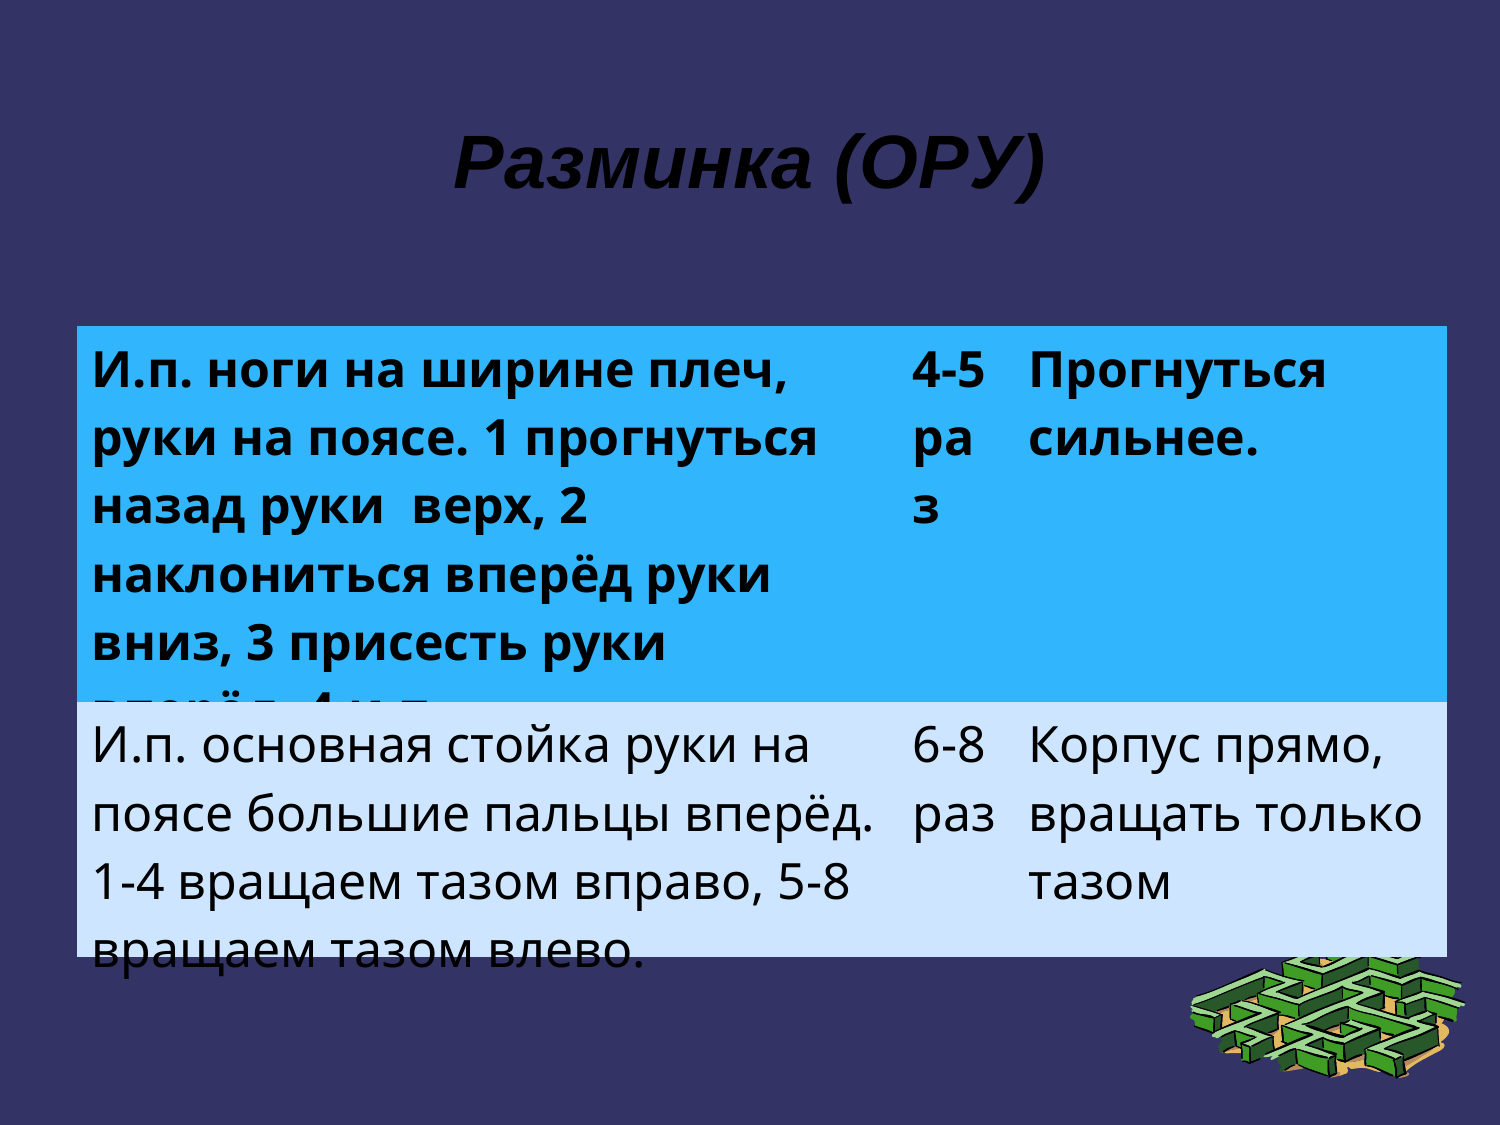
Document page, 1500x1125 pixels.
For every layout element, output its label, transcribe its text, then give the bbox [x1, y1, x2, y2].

table_header 4-5 раз [898, 326, 1014, 702]
table_cell Корпус прямо, вращать только тазом [1014, 702, 1447, 957]
title Разминка (ОРУ) [75, 55, 1426, 262]
table_cell И.п. основная стойка руки на поясе большие пальцы вперёд. 1-4 вращаем тазом вправо, 5-8 вращаем тазом влево. [77, 702, 898, 957]
table_header И.п. ноги на ширине плеч, руки на поясе. 1 прогнуться назад руки верх, 2 наклониться вперёд руки вниз, 3 присесть руки вперёд, 4 и.п. [77, 326, 898, 702]
table_header Прогнуться сильнее. [1014, 326, 1447, 702]
table_cell 6-8 раз [898, 702, 1014, 957]
